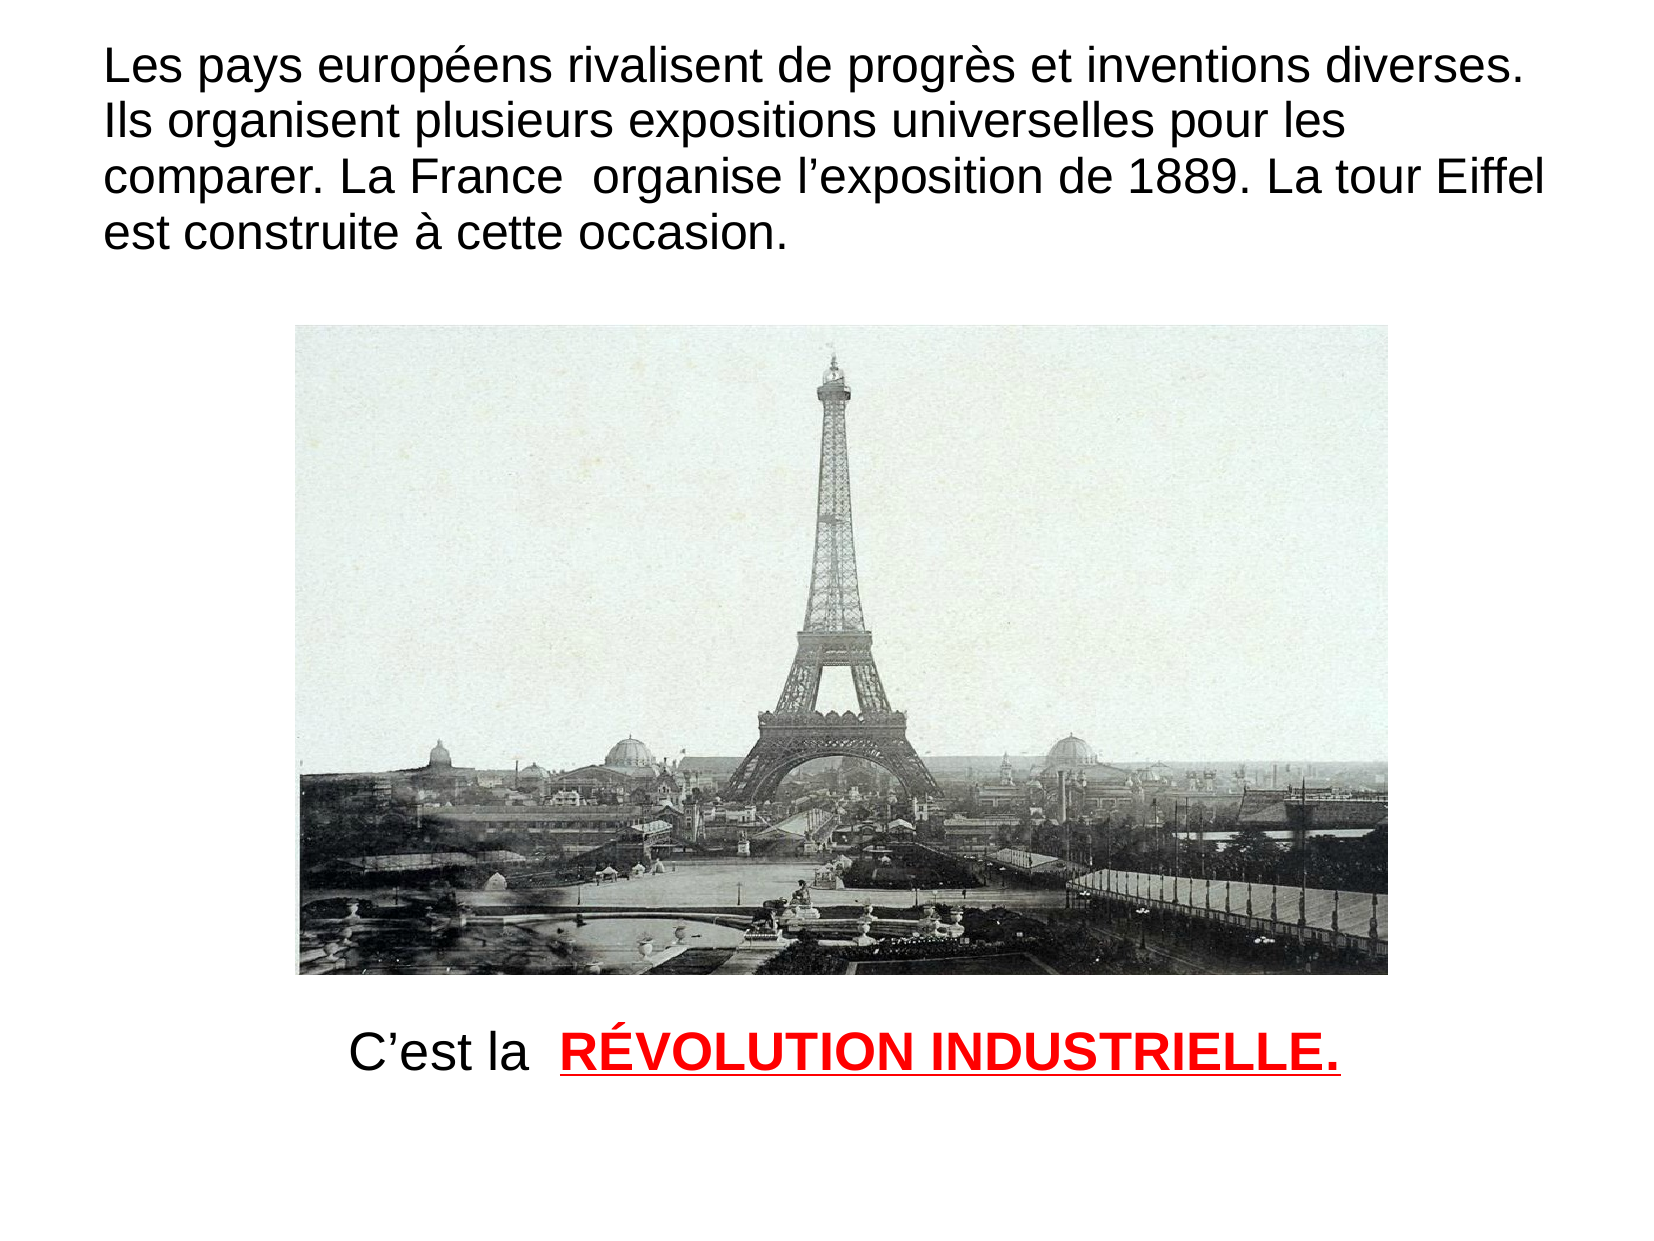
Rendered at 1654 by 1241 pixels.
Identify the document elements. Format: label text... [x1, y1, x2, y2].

picture [295, 324, 1388, 975]
text_box C’est la RÉVOLUTION INDUSTRIELLE. [118, 1014, 1573, 1152]
text_box Les pays européens rivalisent de progrès et inventions diverses. Ils organisent plusieurs expositions universelles pour les comparer. La France organise l’exposition de 1889. La tour Eiffel est construite à cette occasion. [88, 29, 1595, 296]
